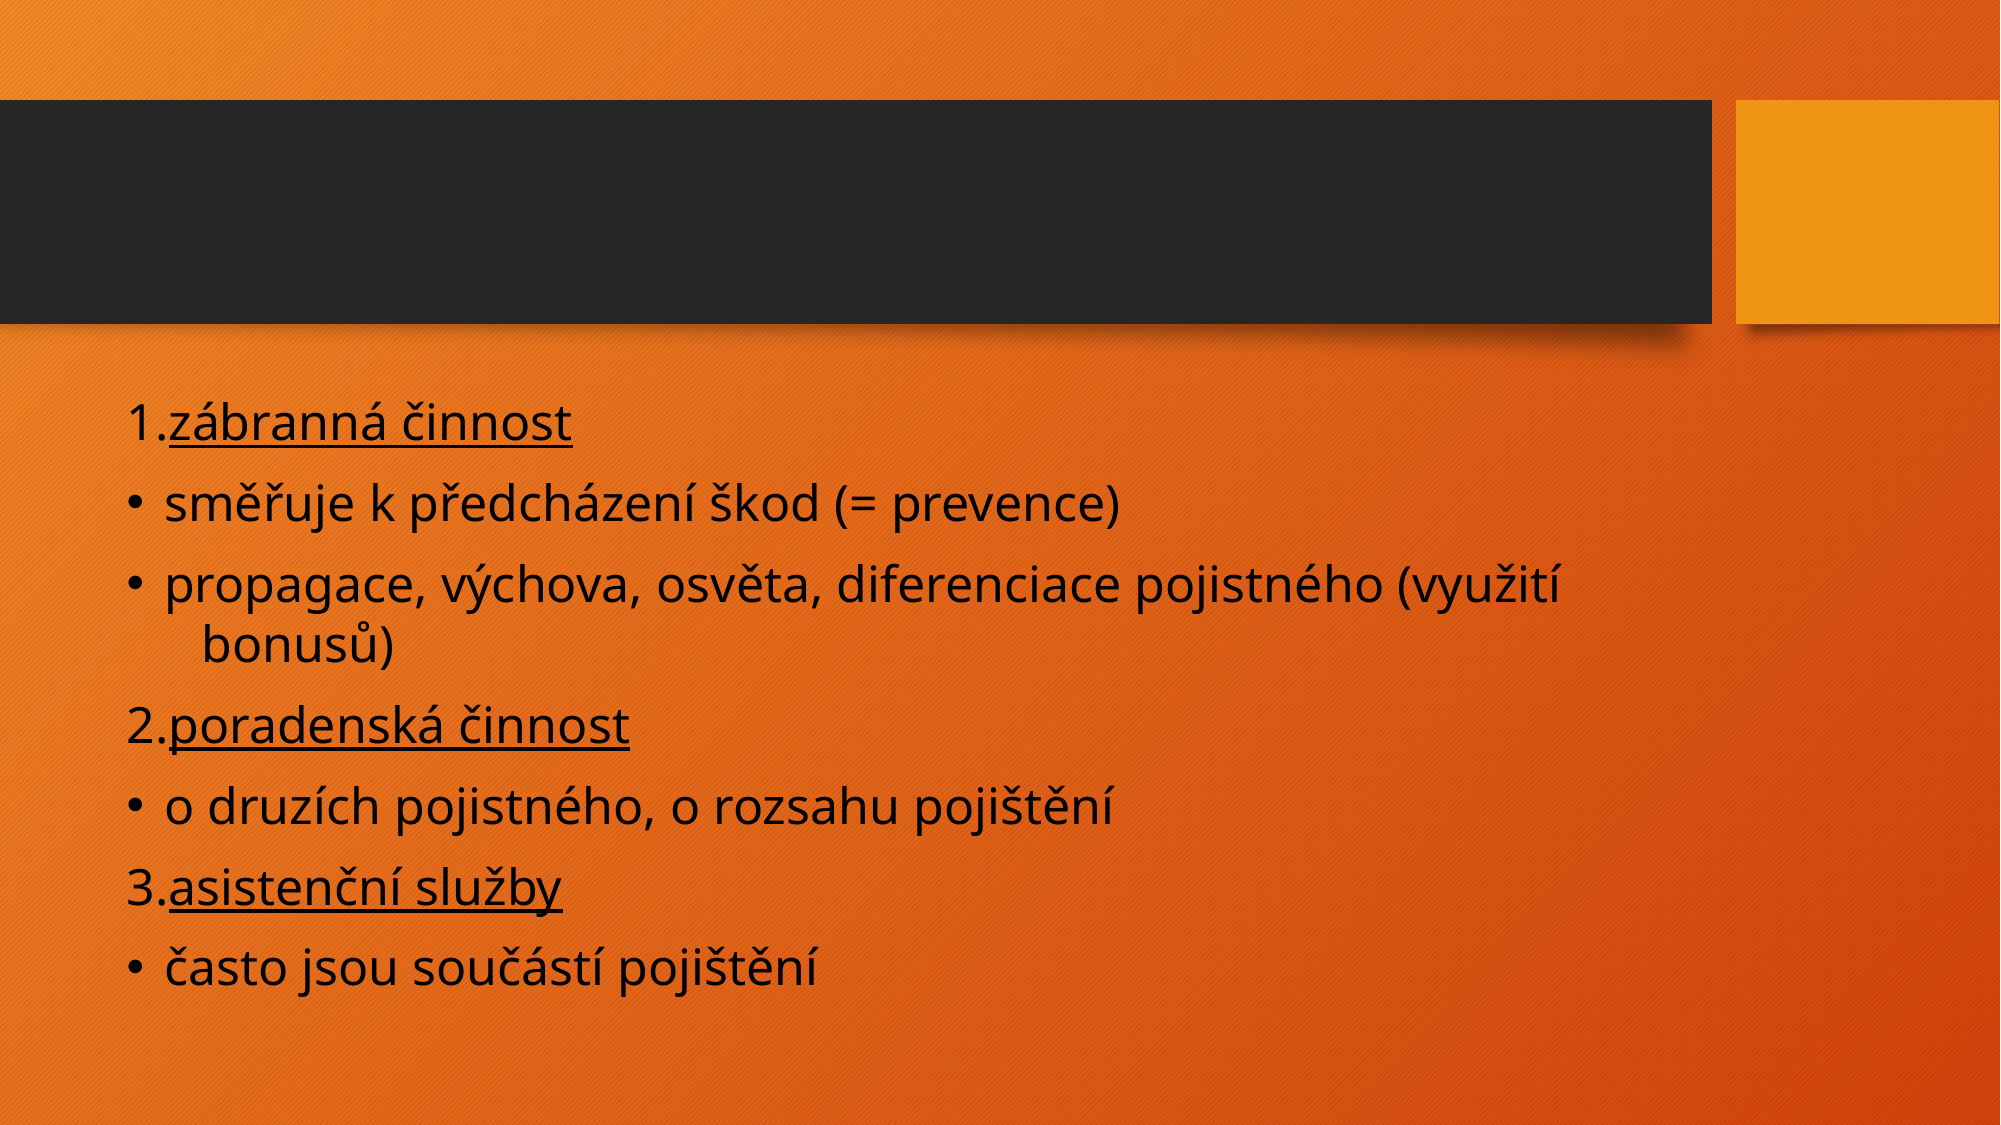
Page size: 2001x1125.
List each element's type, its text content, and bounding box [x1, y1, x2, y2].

list zábranná činnost směřuje k předcházení škod (= prevence) propagace, výchova, osvěta, diferenciace pojistného (využití bonusů) poradenská činnost o druzích pojistného, o rozsahu pojištění asistenční služby často jsou součástí pojištění [111, 383, 1689, 1099]
